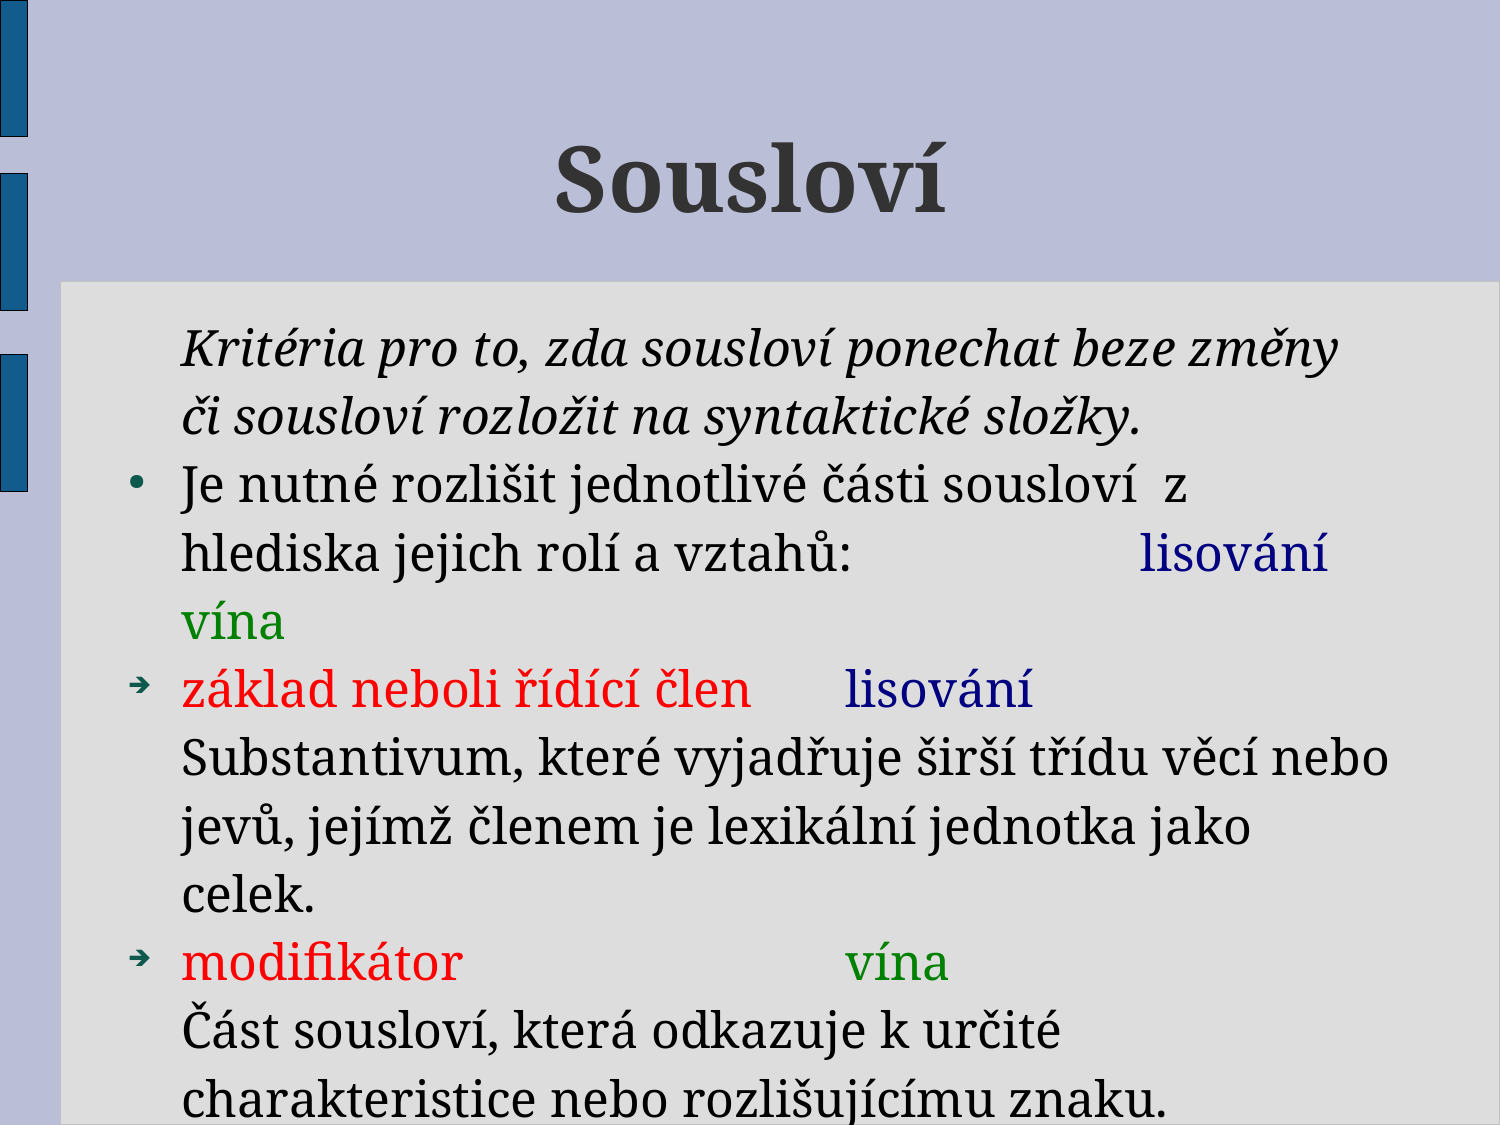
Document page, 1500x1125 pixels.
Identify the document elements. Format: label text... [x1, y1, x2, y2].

list Kritéria pro to, zda sousloví ponechat beze změny či sousloví rozložit na syntaktické složky. Je nutné rozlišit jednotlivé části sousloví z hlediska jejich rolí a vztahů: lisování vína základ neboli řídící člen lisování Substantivum, které vyjadřuje širší třídu věcí nebo jevů, jejímž členem je lexikální jednotka jako celek. modifikátor vína Část sousloví, která odkazuje k určité charakteristice nebo rozlišujícímu znaku. Po připojení k danému základu zužuje jeho významový nebo stylistický odstín a vyjadřuje tak jednu z jeho podtříd. [110, 312, 1392, 1108]
title Sousloví [110, 90, 1392, 264]
